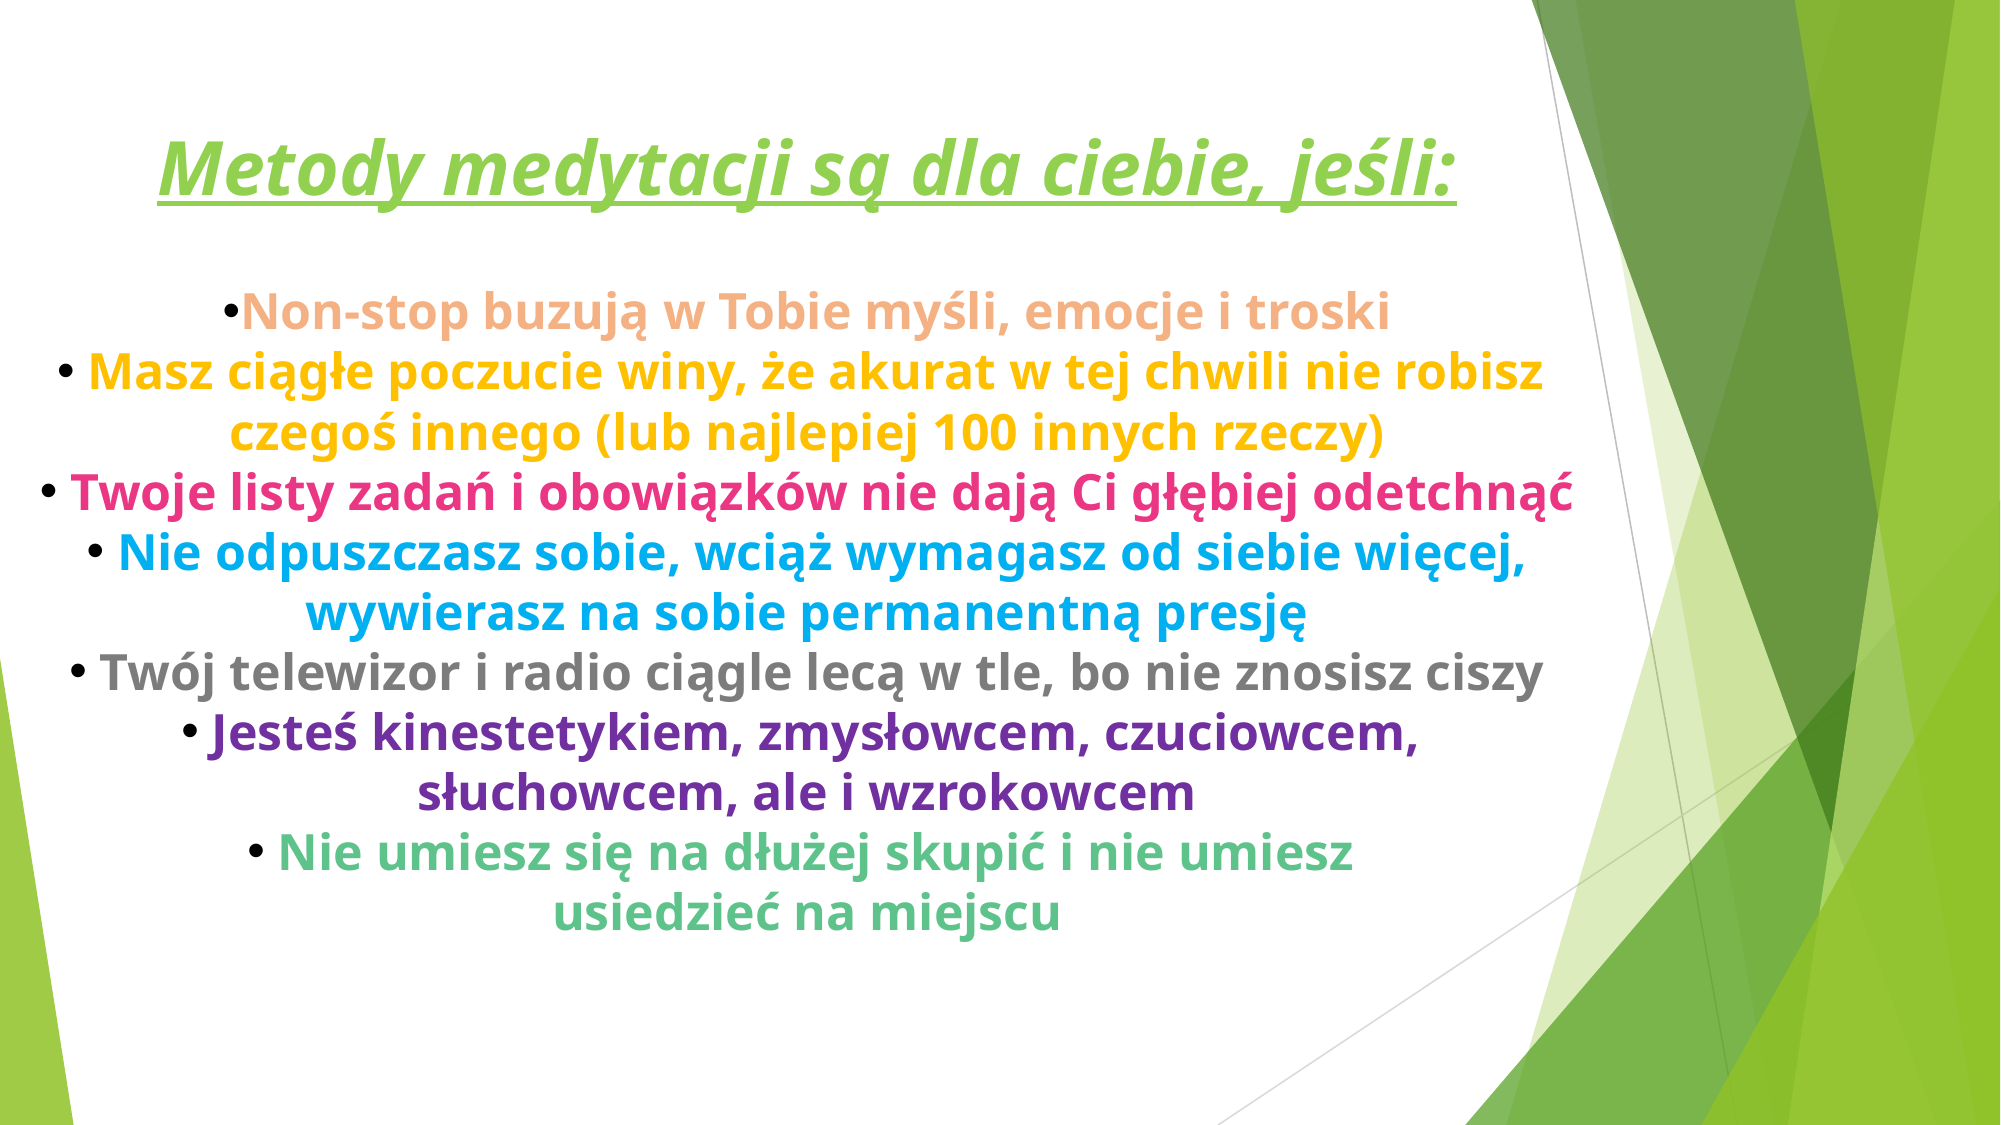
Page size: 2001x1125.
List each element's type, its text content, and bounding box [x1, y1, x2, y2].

text_box Metody medytacji są dla ciebie, jeśli: Non-stop buzują w Tobie myśli, emocje i troski Masz ciągłe poczucie winy, że akurat w tej chwili nie robisz czegoś innego (lub najlepiej 100 innych rzeczy) Twoje listy zadań i obowiązków nie dają Ci głębiej odetchnąć Nie odpuszczasz sobie, wciąż wymagasz od siebie więcej, wywierasz na sobie permanentną presję Twój telewizor i radio ciągle lecą w tle, bo nie znosisz ciszy Jesteś kinestetykiem, zmysłowcem, czuciowcem, słuchowcem, ale i wzrokowcem Nie umiesz się na dłużej skupić i nie umiesz usiedzieć na miejscu [0, 112, 1615, 956]
